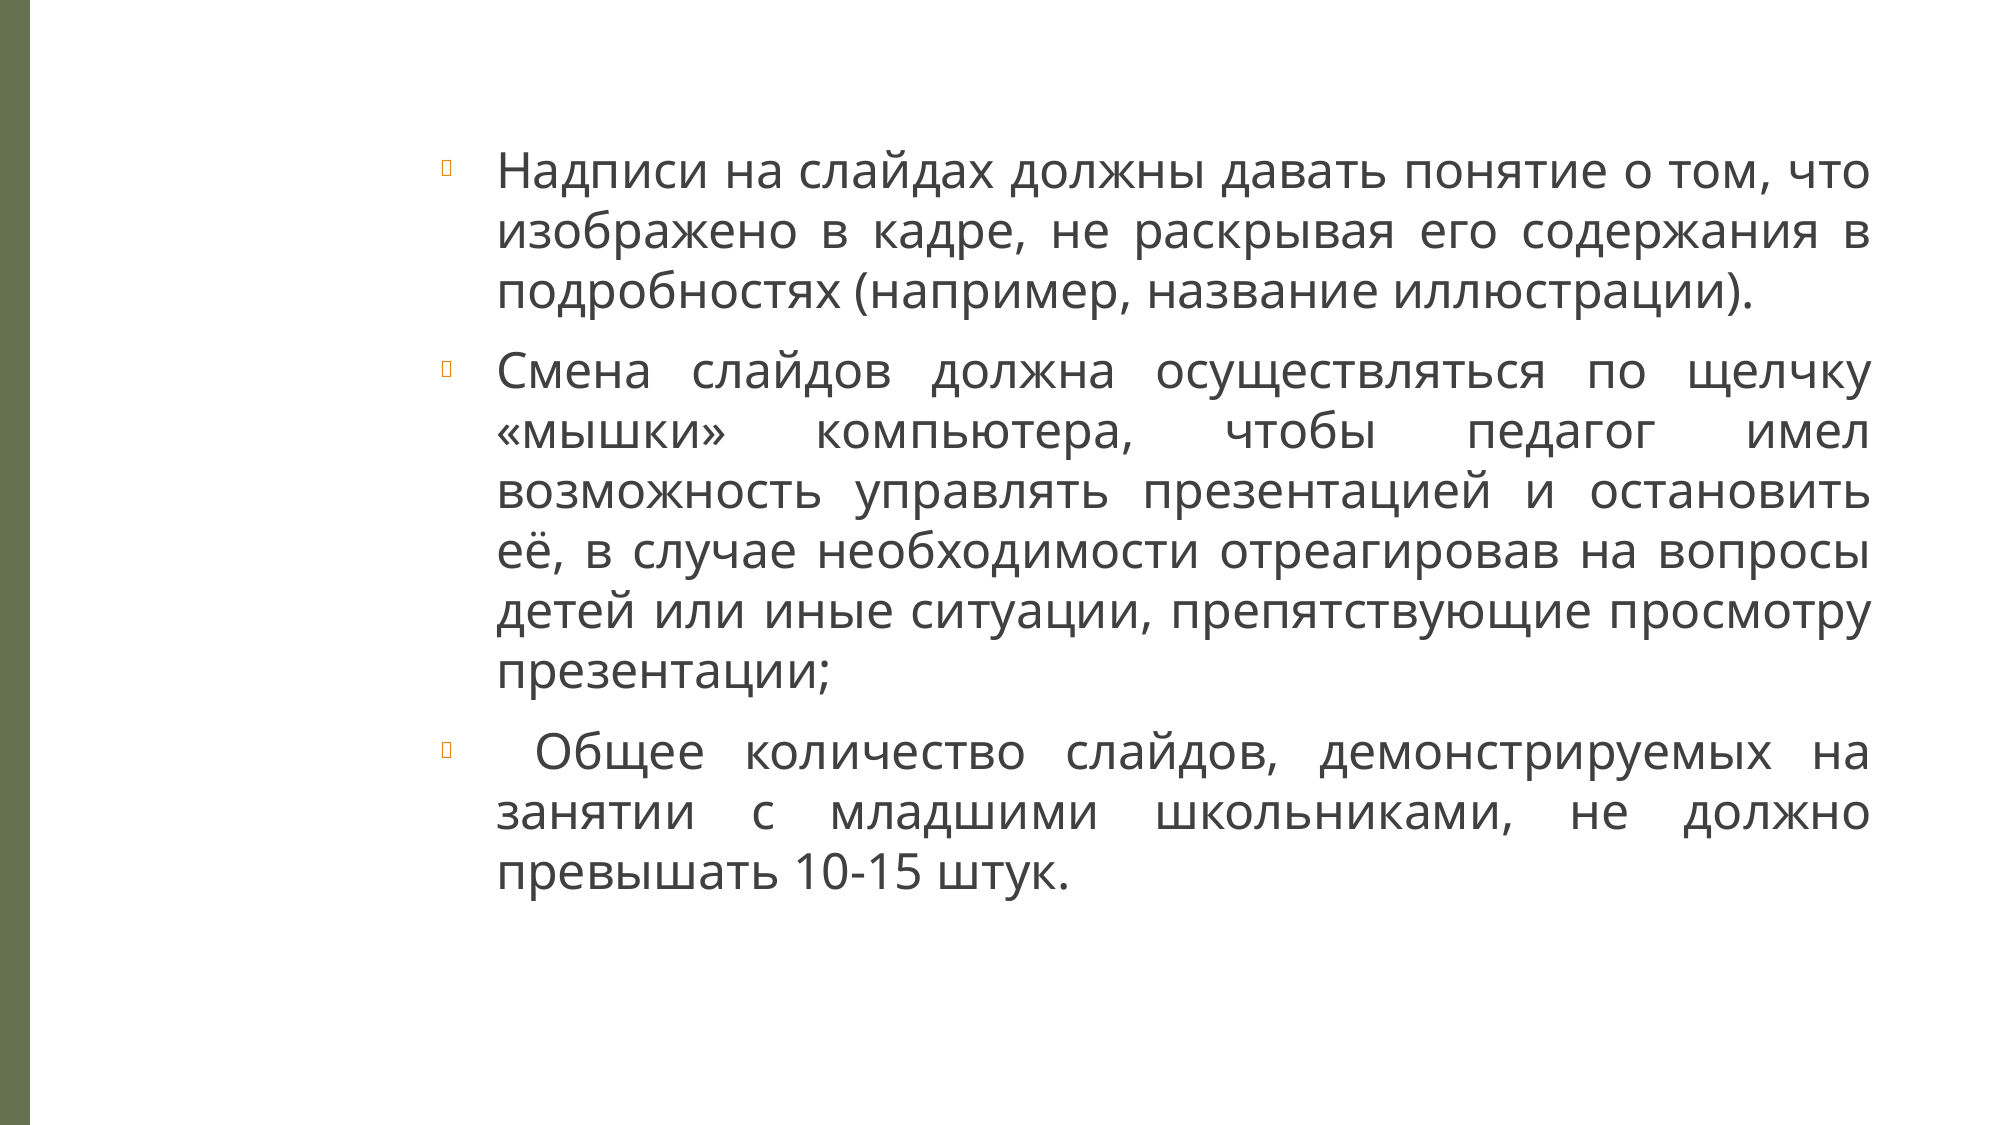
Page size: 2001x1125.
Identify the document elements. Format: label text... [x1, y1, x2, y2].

list Надписи на слайдах должны давать понятие о том, что изображено в кадре, не раскрывая его содержания в подробностях (например, название иллюстрации). Смена слайдов должна осуществляться по щелчку «мышки» компьютера, чтобы педагог имел возможность управлять презентацией и остановить её, в случае необходимости отреагировав на вопросы детей или иные ситуации, препятствующие просмотру презентации; Общее количество слайдов, демонстрируемых на занятии с младшими школьниками, не должно превышать 10-15 штук. [424, 123, 1888, 970]
